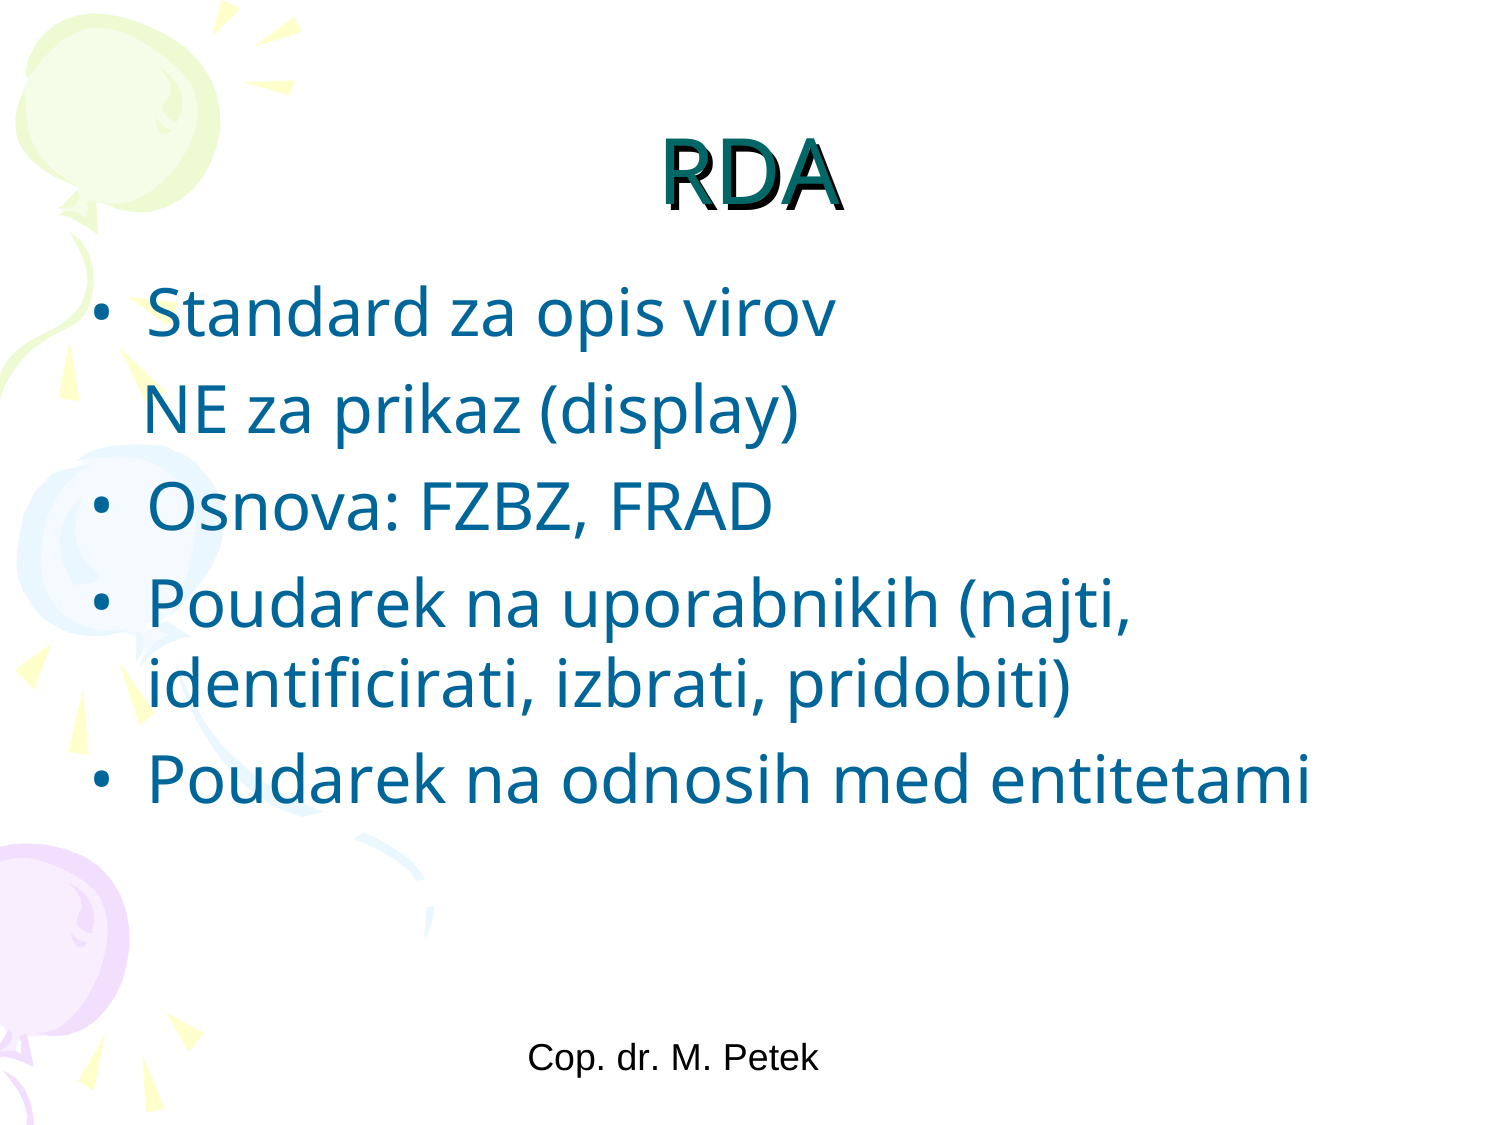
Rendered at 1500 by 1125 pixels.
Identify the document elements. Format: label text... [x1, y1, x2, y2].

title RDA [72, 16, 1426, 233]
list Standard za opis virov NE za prikaz (display) Osnova: FZBZ, FRAD Poudarek na uporabnikih (najti, identificirati, izbrati, pridobiti) Poudarek na odnosih med entitetami [75, 262, 1426, 994]
